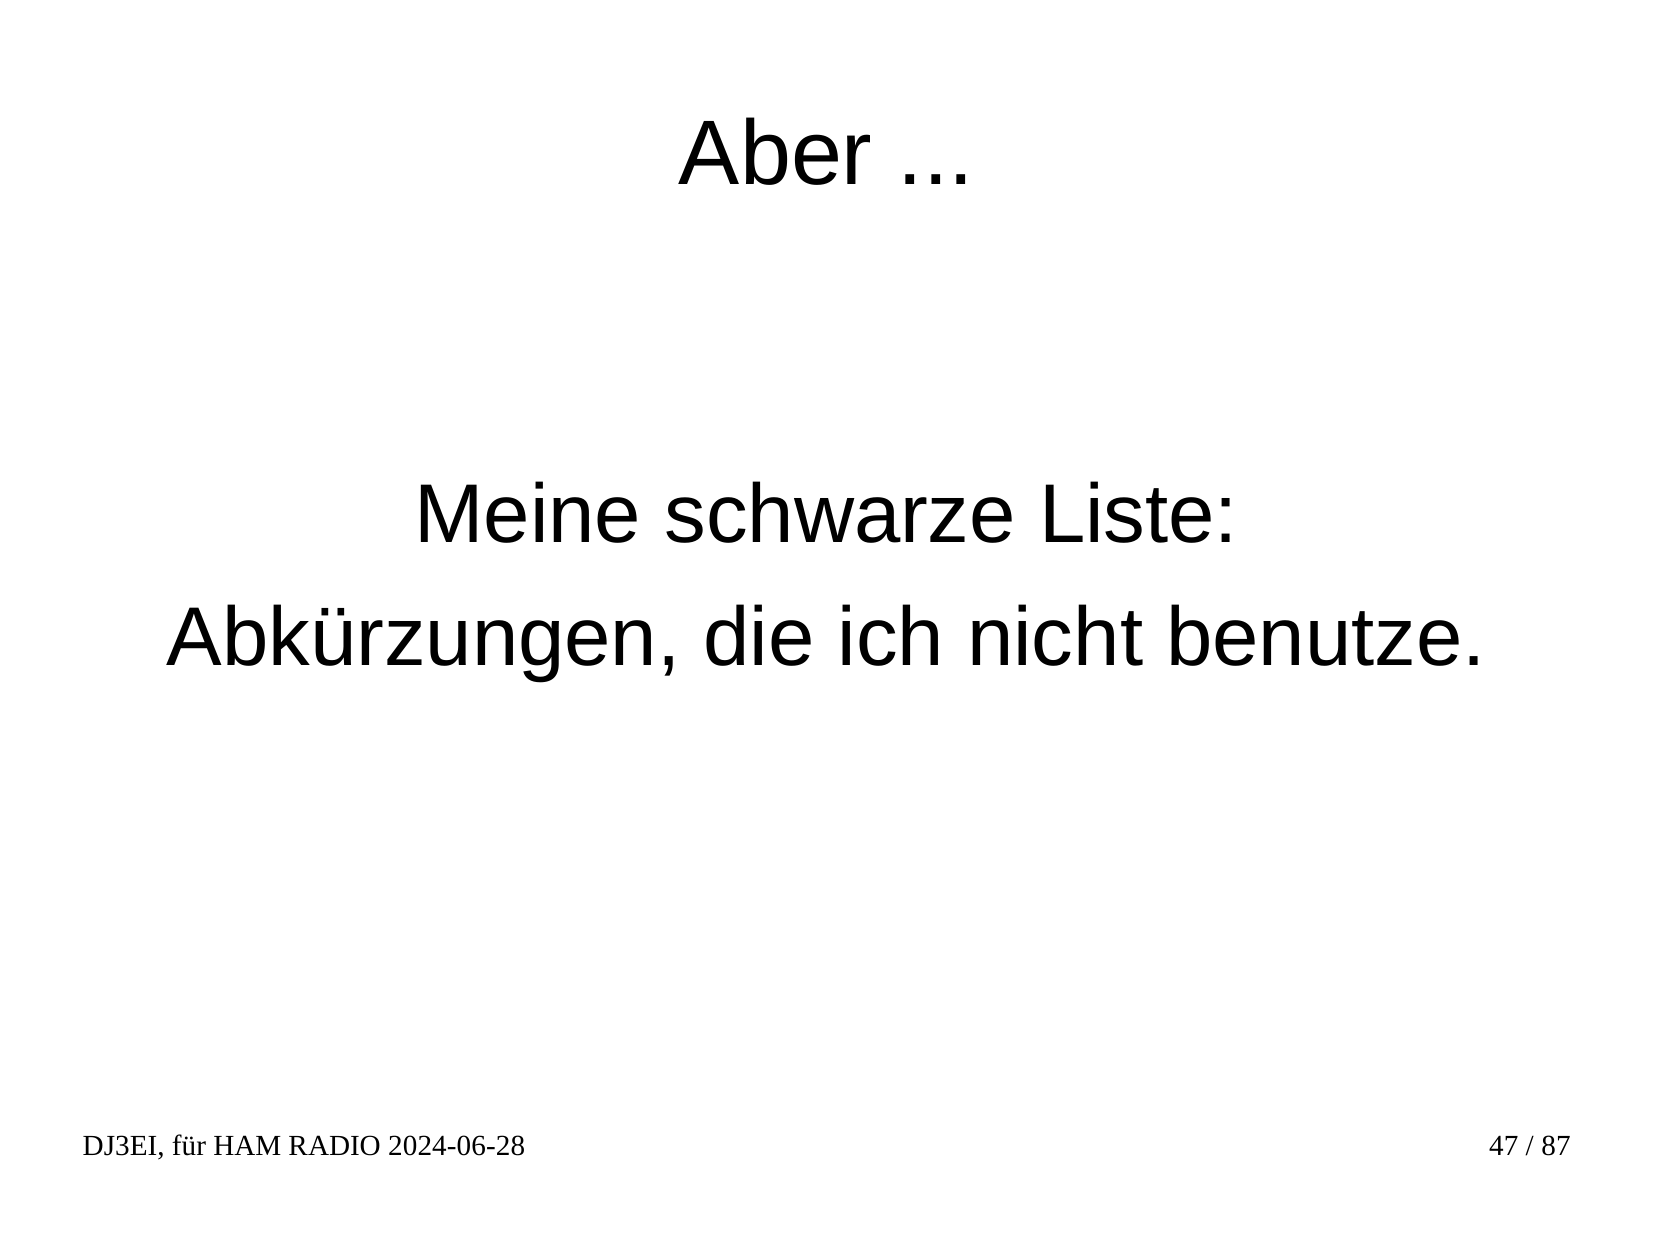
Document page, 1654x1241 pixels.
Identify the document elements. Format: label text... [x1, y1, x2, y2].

title Aber ... [82, 49, 1571, 257]
list Meine schwarze Liste: Abkürzungen, die ich nicht benutze. [82, 467, 1571, 756]
